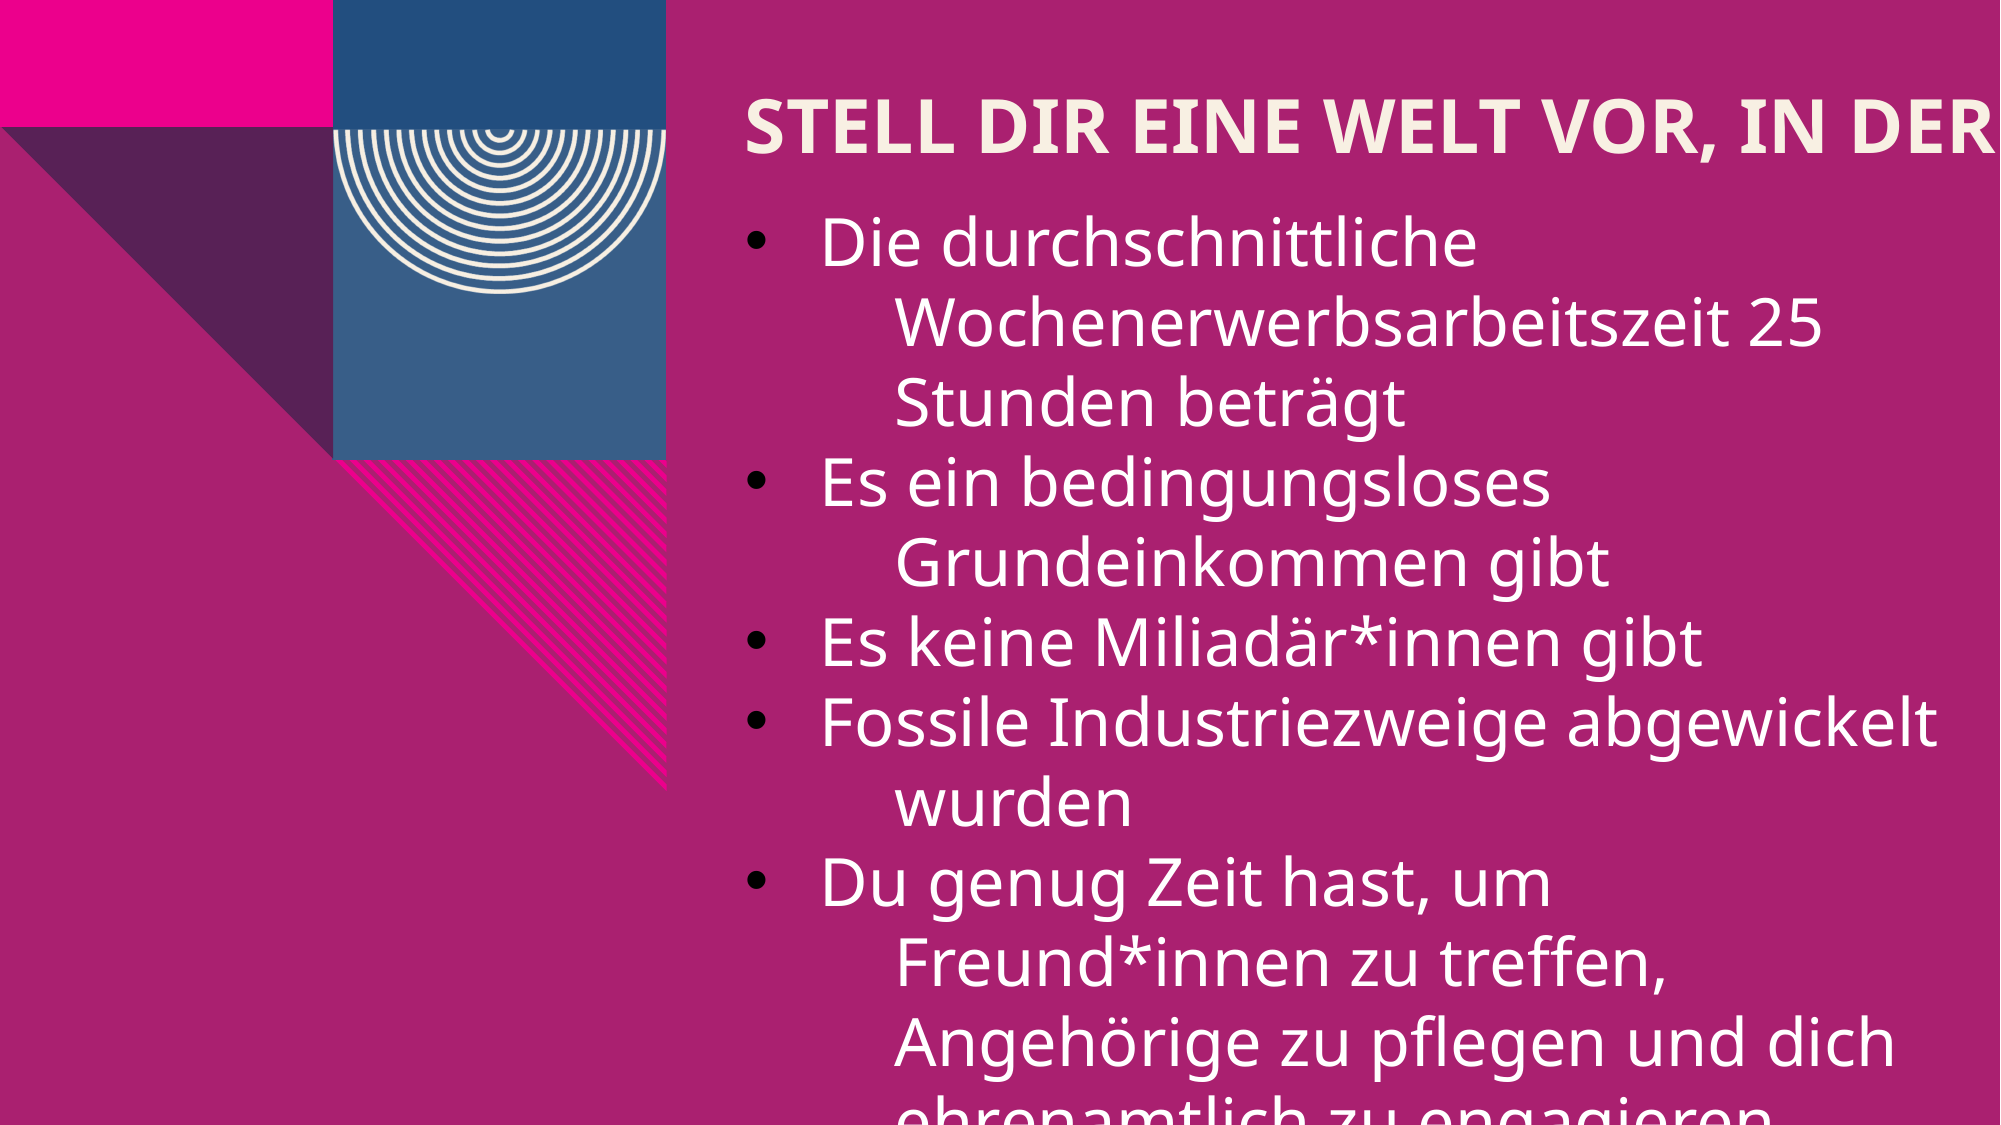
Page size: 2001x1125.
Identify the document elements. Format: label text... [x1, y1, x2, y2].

text_box Die durchschnittliche Wochenerwerbsarbeitszeit 25 Stunden beträgt Es ein bedingungsloses Grundeinkommen gibt Es keine Miliadär*innen gibt Fossile Industriezweige abgewickelt wurden Du genug Zeit hast, um Freund*innen zu treffen, Angehörige zu pflegen und dich ehrenamtlich zu engagieren [729, 192, 2000, 1096]
title Stell dir eine Welt vor, in der [729, 81, 2000, 169]
